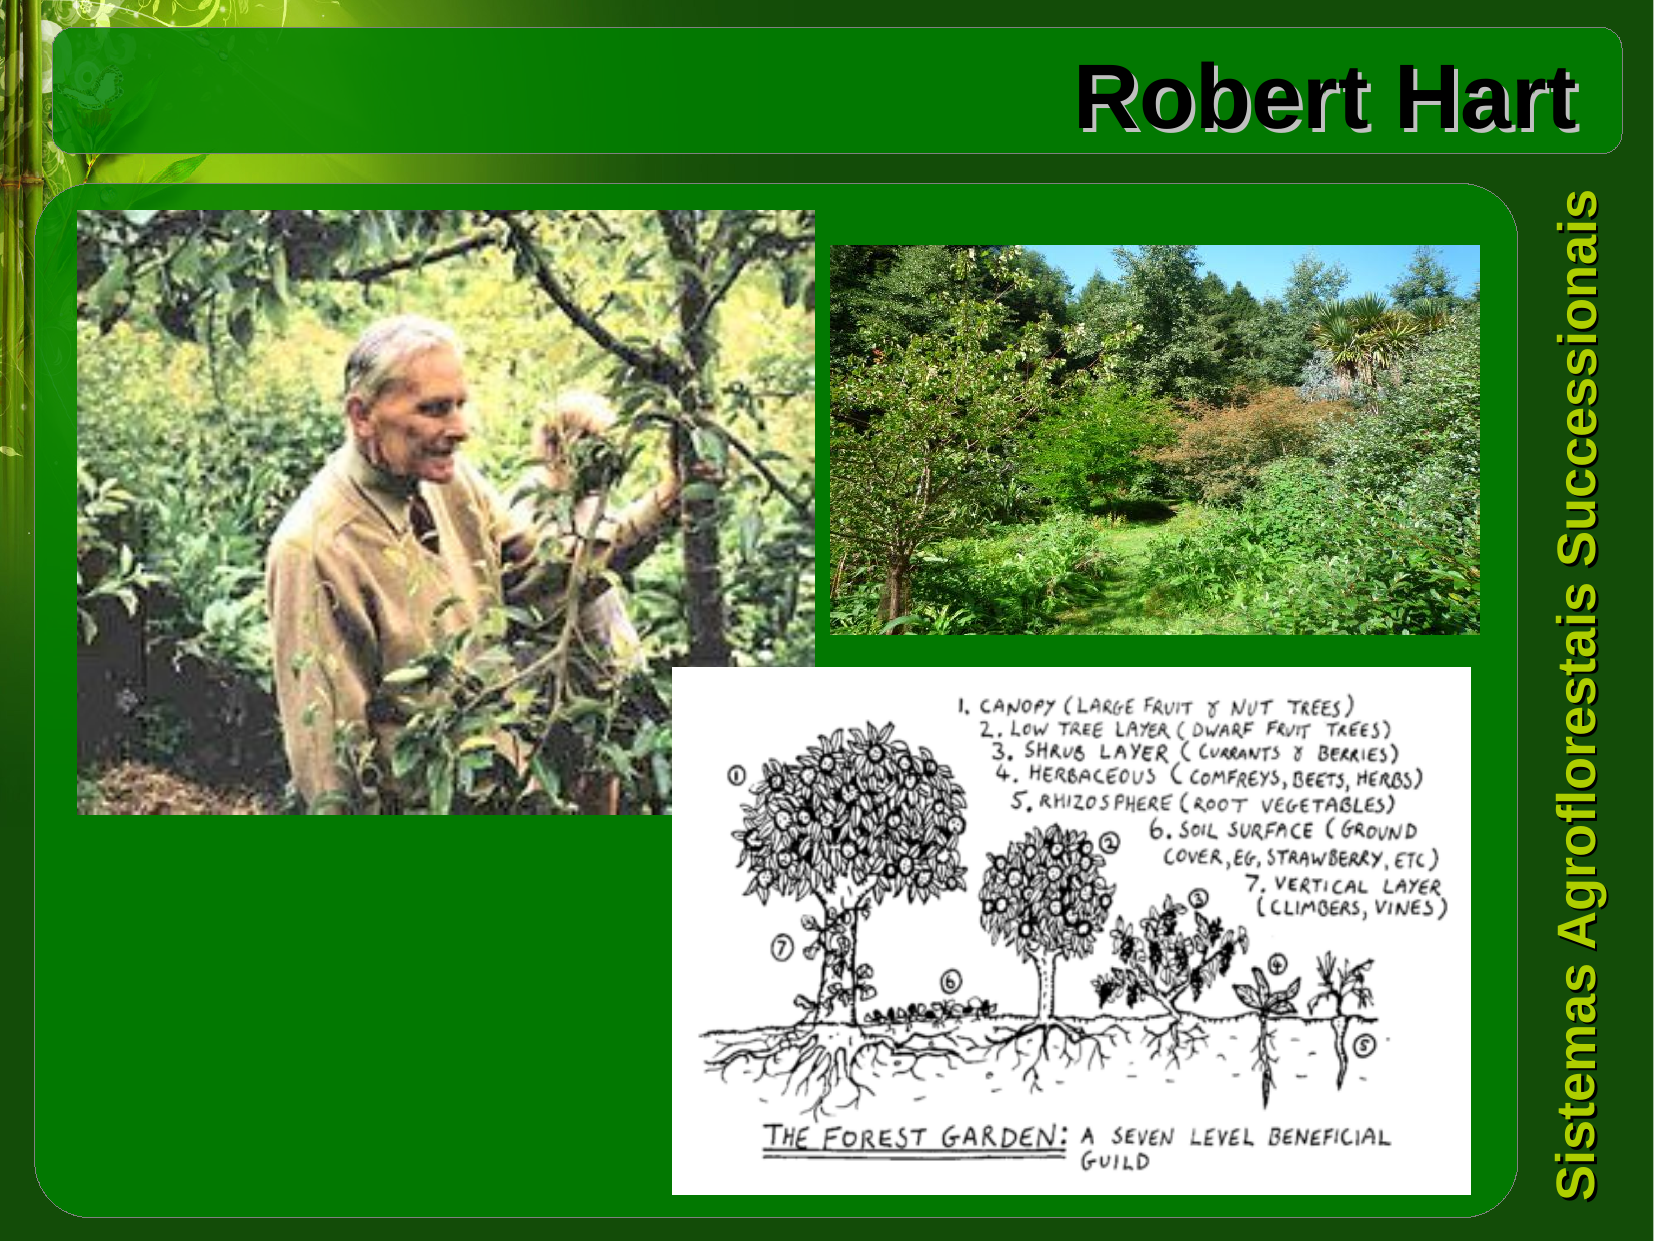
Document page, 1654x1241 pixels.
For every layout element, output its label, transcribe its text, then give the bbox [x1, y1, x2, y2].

title Robert Hart [1026, 45, 1626, 149]
picture [0, 0, 1654, 1241]
